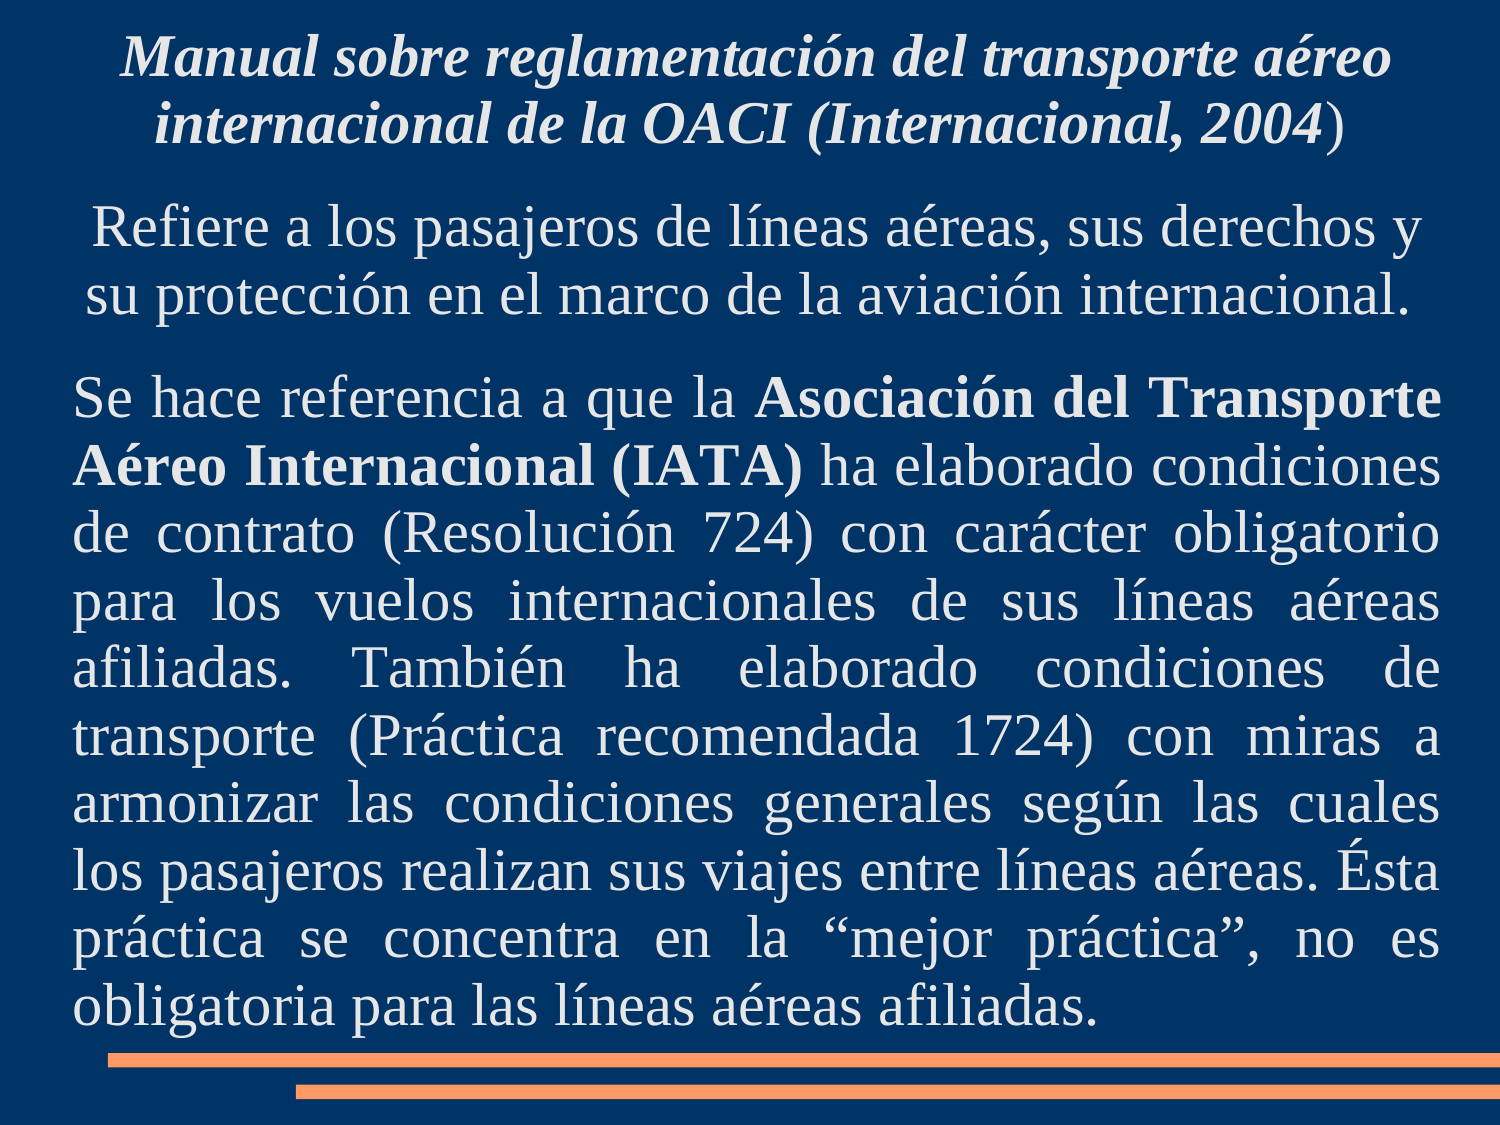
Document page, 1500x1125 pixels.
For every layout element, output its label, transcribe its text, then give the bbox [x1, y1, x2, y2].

list Manual sobre reglamentación del transporte aéreo internacional de la OACI (Internacional, 2004) Refiere a los pasajeros de líneas aéreas, sus derechos y su protección en el marco de la aviación internacional. Se hace referencia a que la Asociación del Transporte Aéreo Internacional (IATA) ha elaborado condiciones de contrato (Resolución 724) con carácter obligatorio para los vuelos internacionales de sus líneas aéreas afiliadas. También ha elaborado condiciones de transporte (Práctica recomendada 1724) con miras a armonizar las condiciones generales según las cuales los pasajeros realizan sus viajes entre líneas aéreas. Ésta práctica se concentra en la “mejor práctica”, no es obligatoria para las líneas aéreas afiliadas. [72, 21, 1443, 1051]
